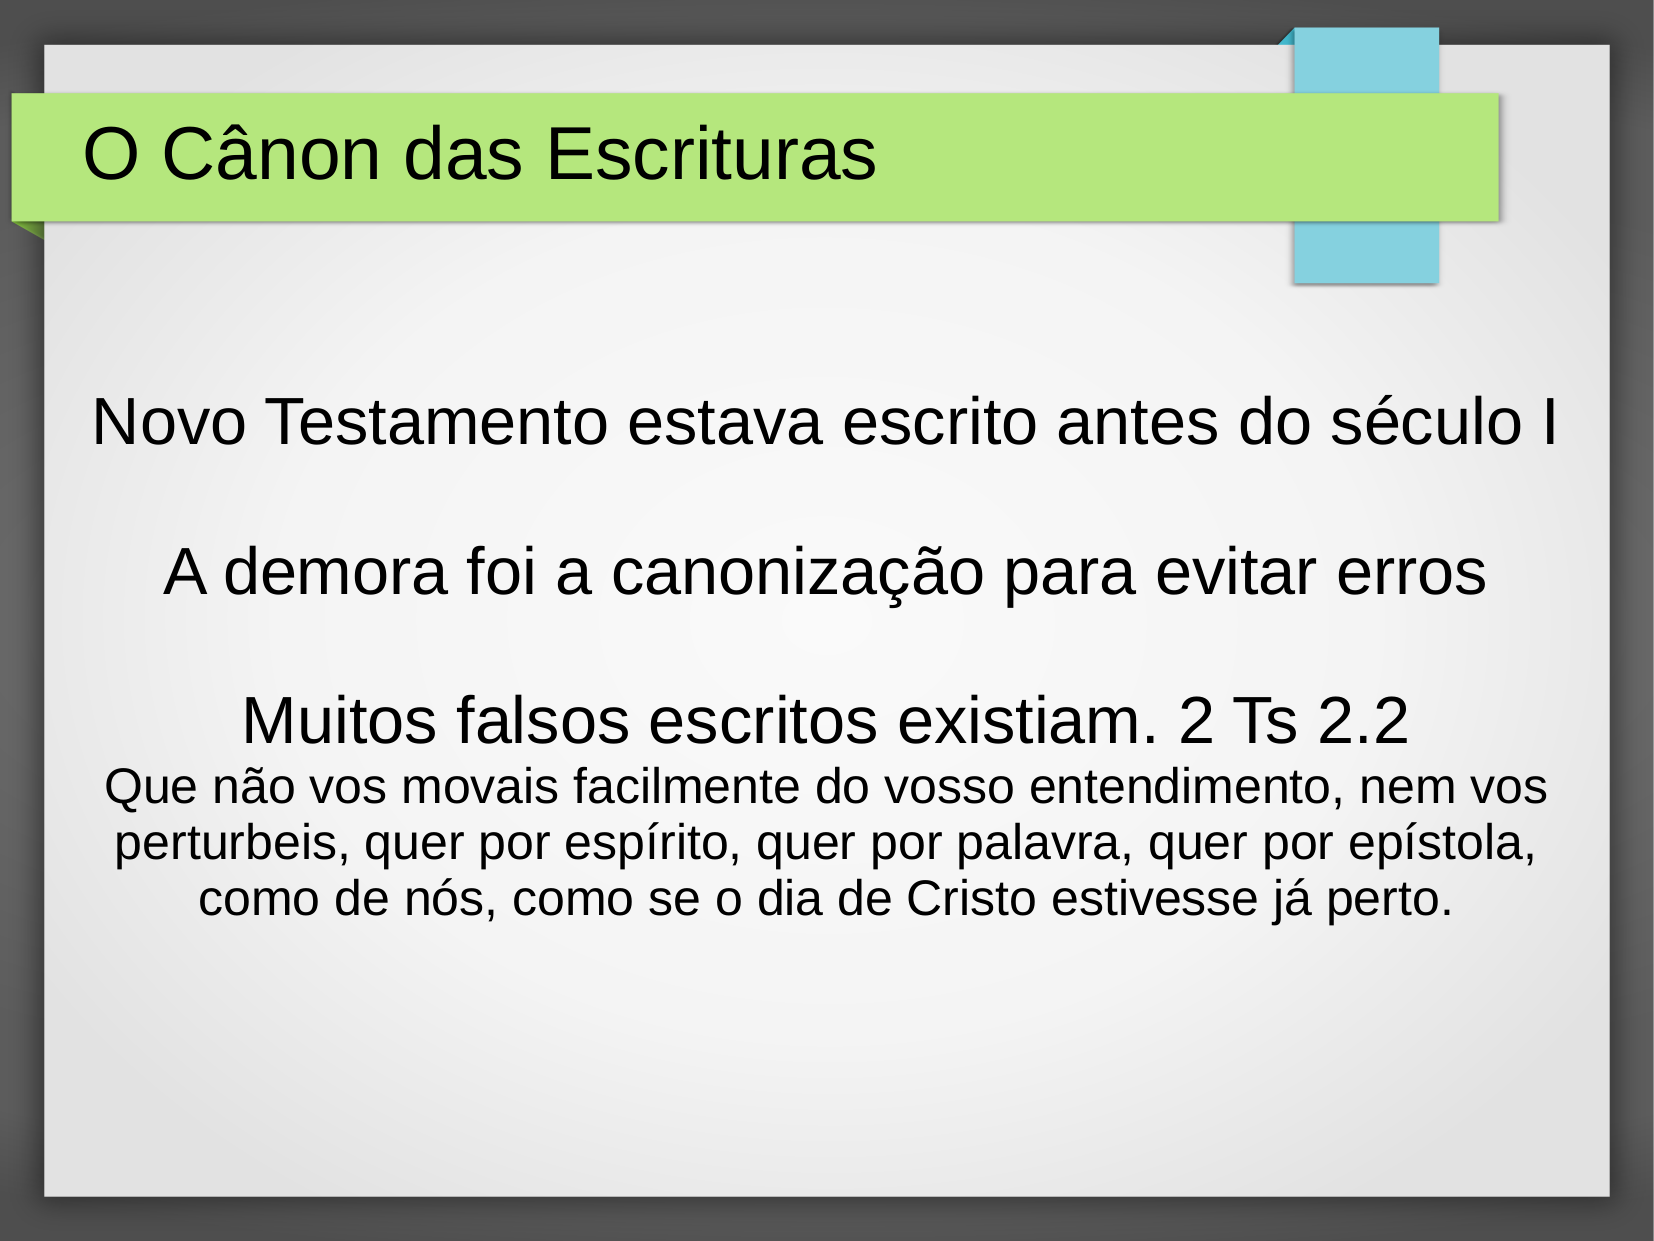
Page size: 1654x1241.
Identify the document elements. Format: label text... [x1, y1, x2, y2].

picture [0, 0, 1654, 1241]
title O Cânon das Escrituras [82, 94, 1264, 213]
subtitle Novo Testamento estava escrito antes do século I A demora foi a canonização para evitar erros Muitos falsos escritos existiam. 2 Ts 2.2 Que não vos movais facilmente do vosso entendimento, nem vos perturbeis, quer por espírito, quer por palavra, quer por epístola, como de nós, como se o dia de Cristo estivesse já perto. [82, 295, 1571, 1015]
